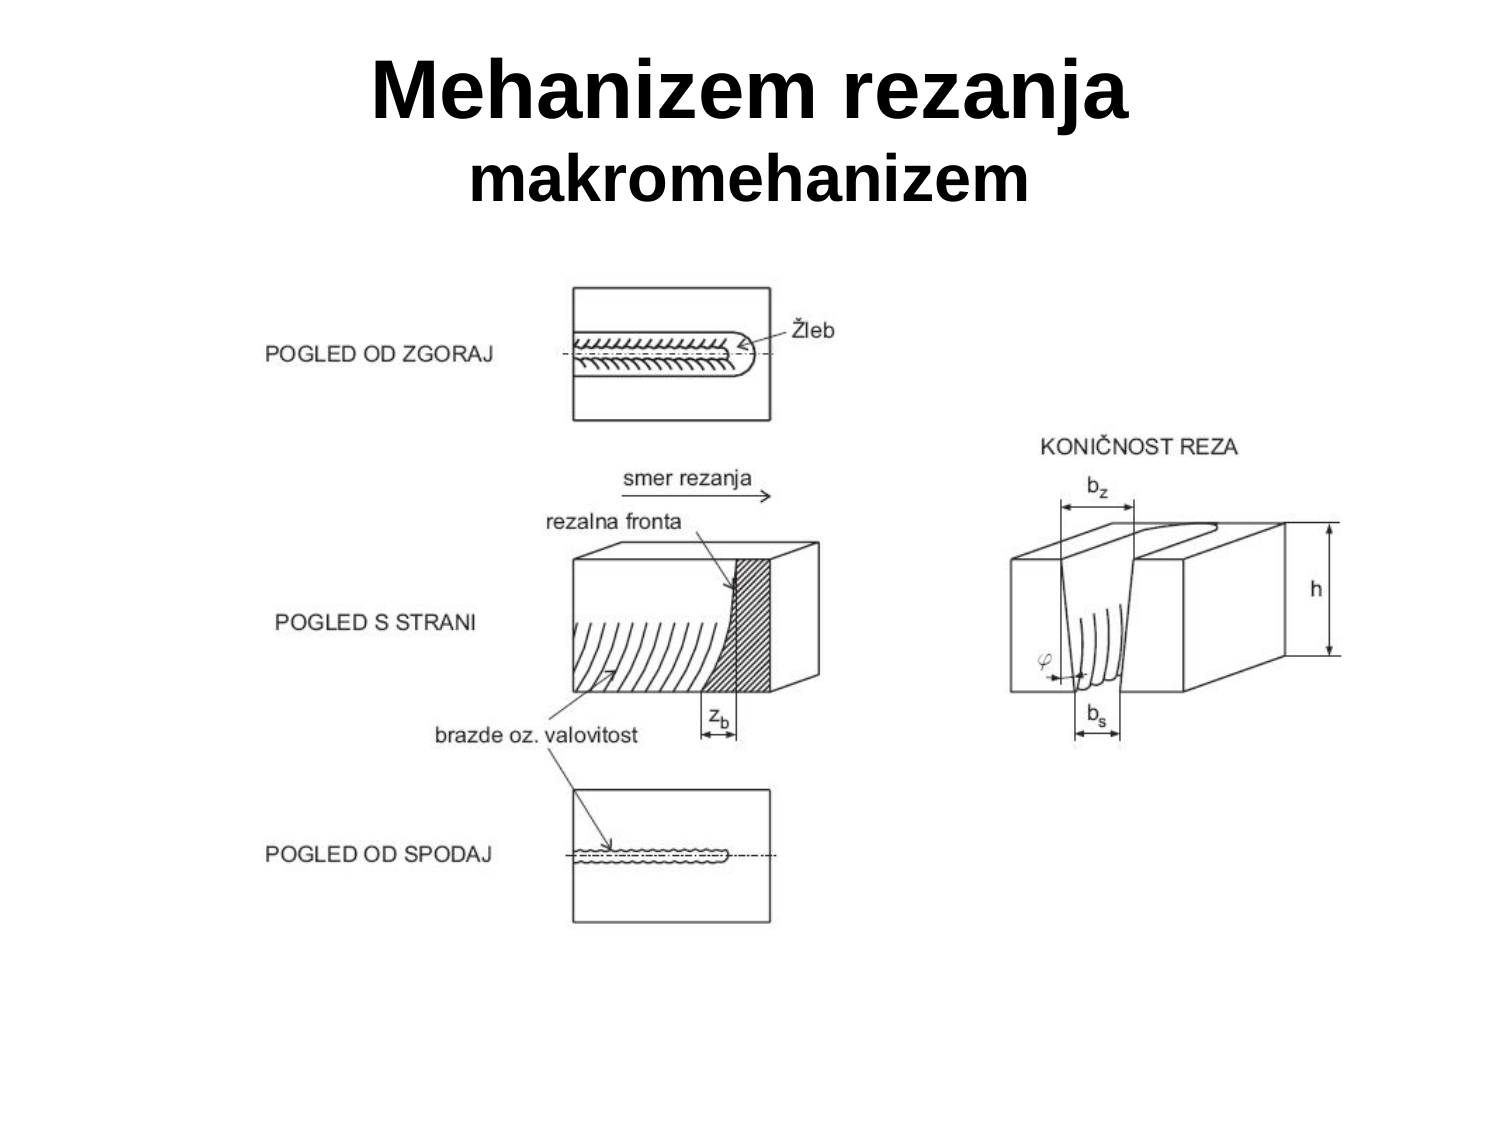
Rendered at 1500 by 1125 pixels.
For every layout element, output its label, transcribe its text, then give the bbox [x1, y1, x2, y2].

title Mehanizem rezanja makromehanizem [112, 31, 1388, 219]
picture [206, 255, 1378, 938]
